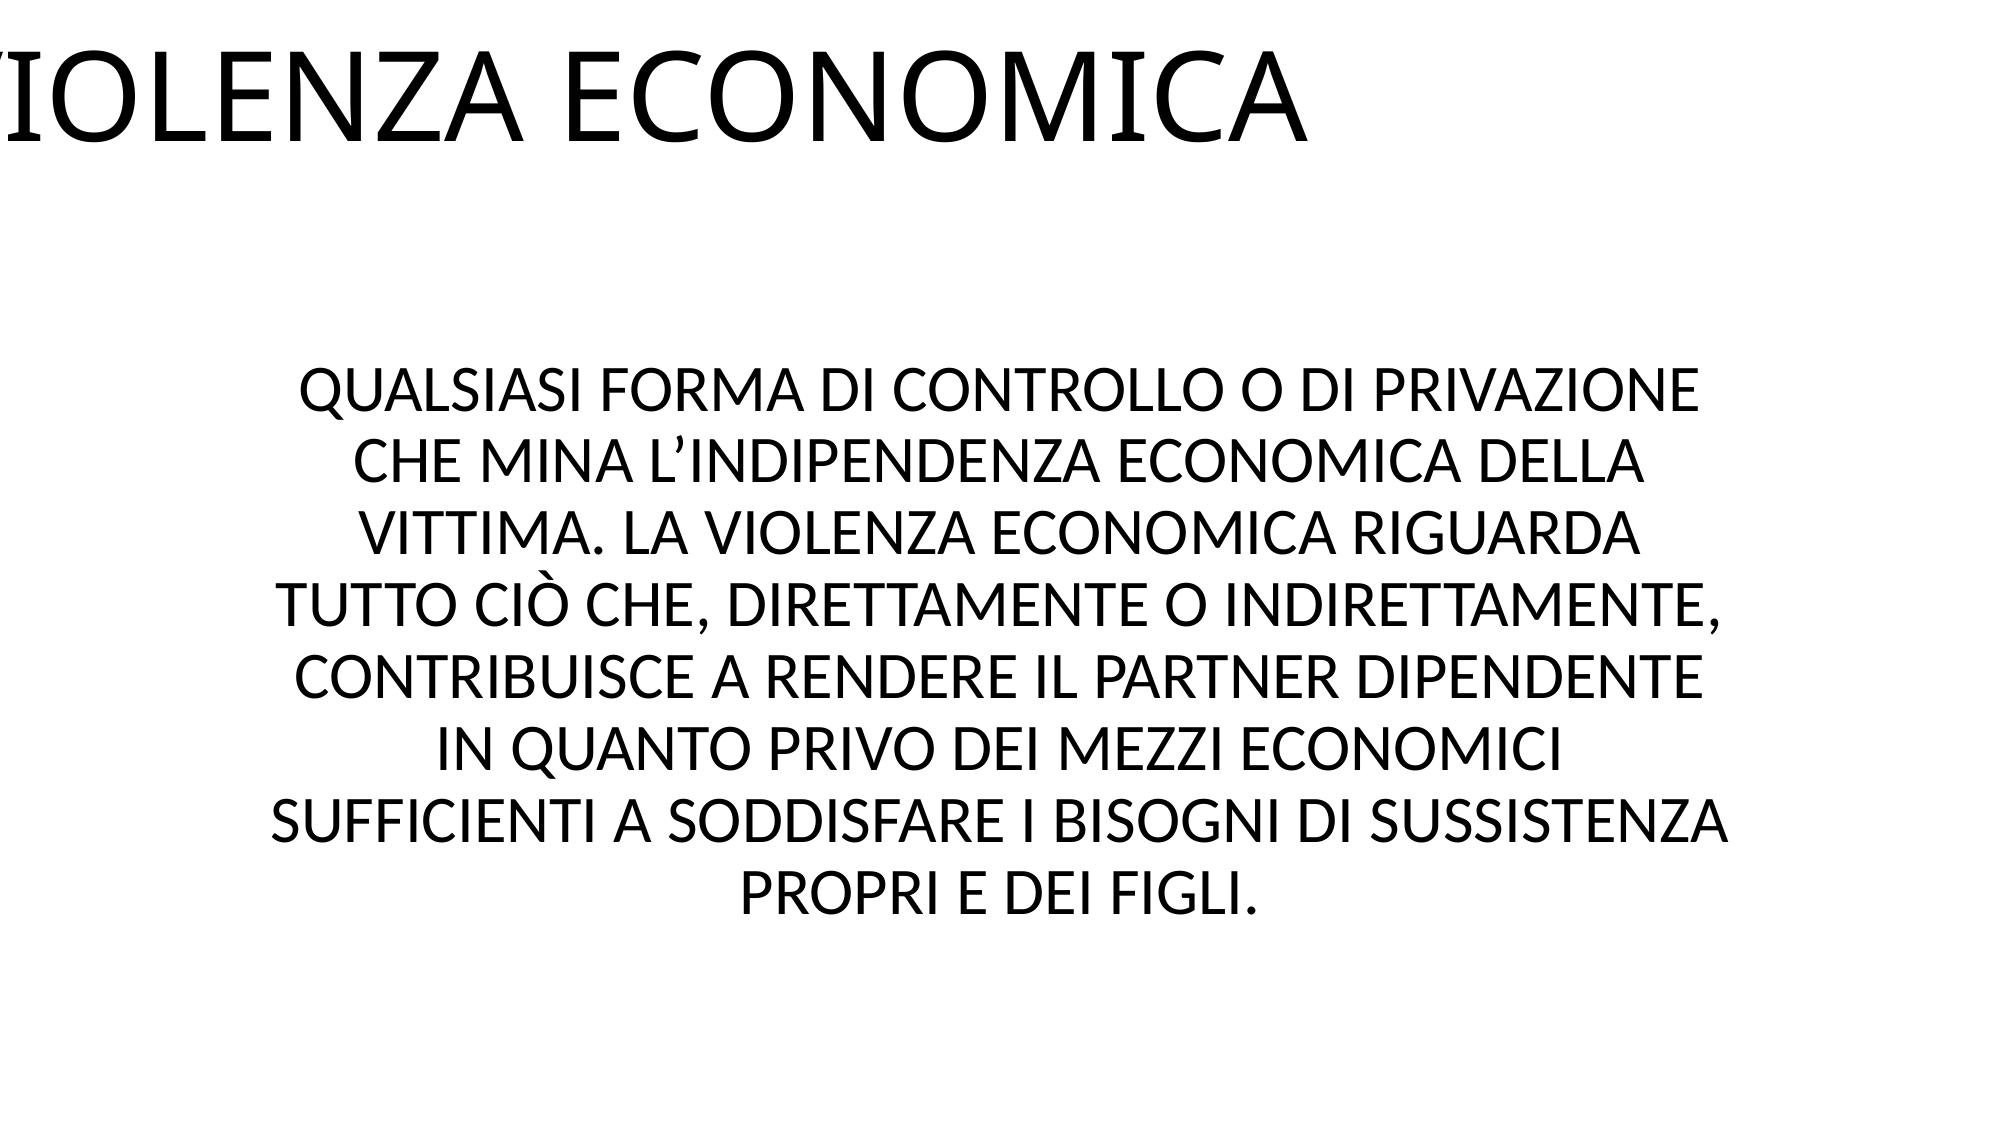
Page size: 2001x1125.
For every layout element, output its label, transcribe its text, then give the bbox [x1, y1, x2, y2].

subtitle QUALSIASI FORMA DI CONTROLLO O DI PRIVAZIONE CHE MINA L’INDIPENDENZA ECONOMICA DELLA VITTIMA. LA VIOLENZA ECONOMICA RIGUARDA TUTTO CIÒ CHE, DIRETTAMENTE O INDIRETTAMENTE, CONTRIBUISCE A RENDERE IL PARTNER DIPENDENTE IN QUANTO PRIVO DEI MEZZI ECONOMICI SUFFICIENTI A SODDISFARE I BISOGNI DI SUSSISTENZA PROPRI E DEI FIGLI. [249, 346, 1750, 618]
title VIOLENZA ECONOMICA [0, 0, 1369, 177]
